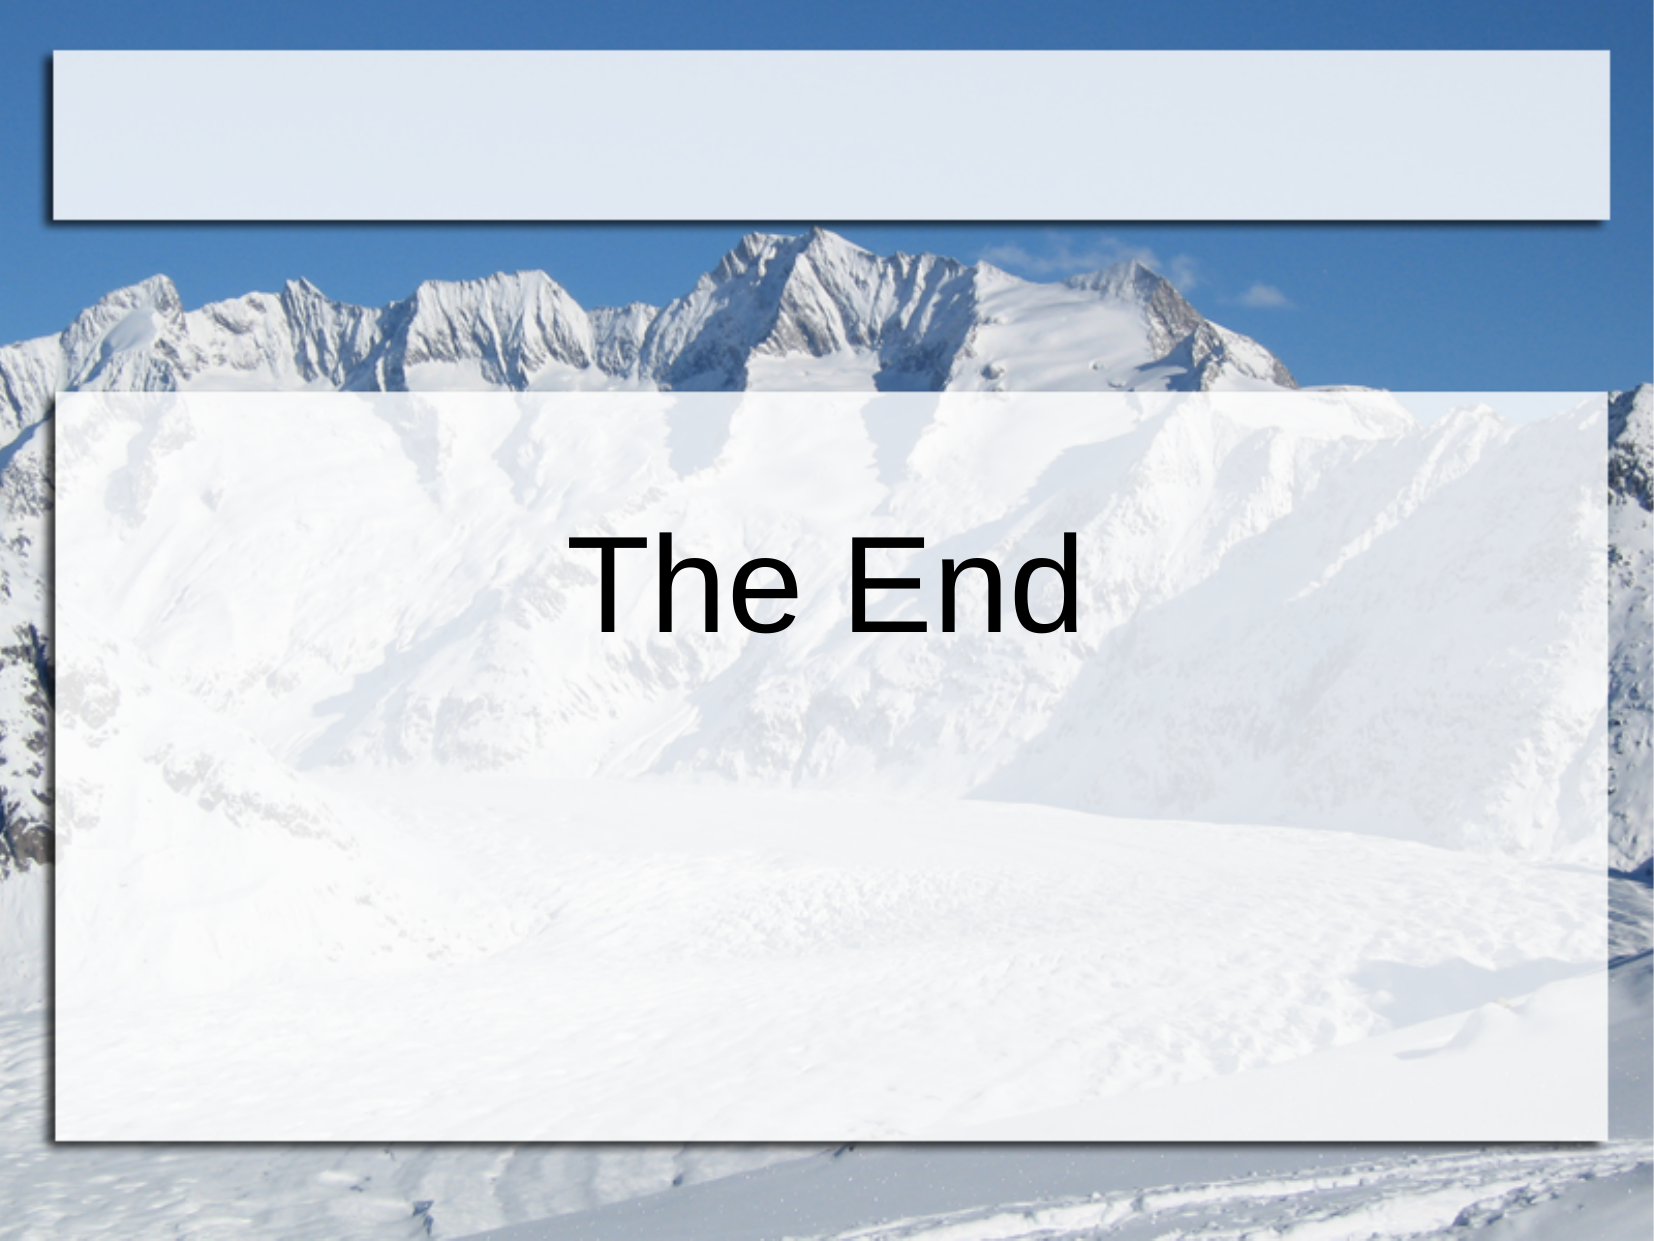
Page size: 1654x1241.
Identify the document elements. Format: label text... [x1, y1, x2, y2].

subtitle The End [59, 61, 1595, 1109]
picture [0, 0, 1654, 1241]
